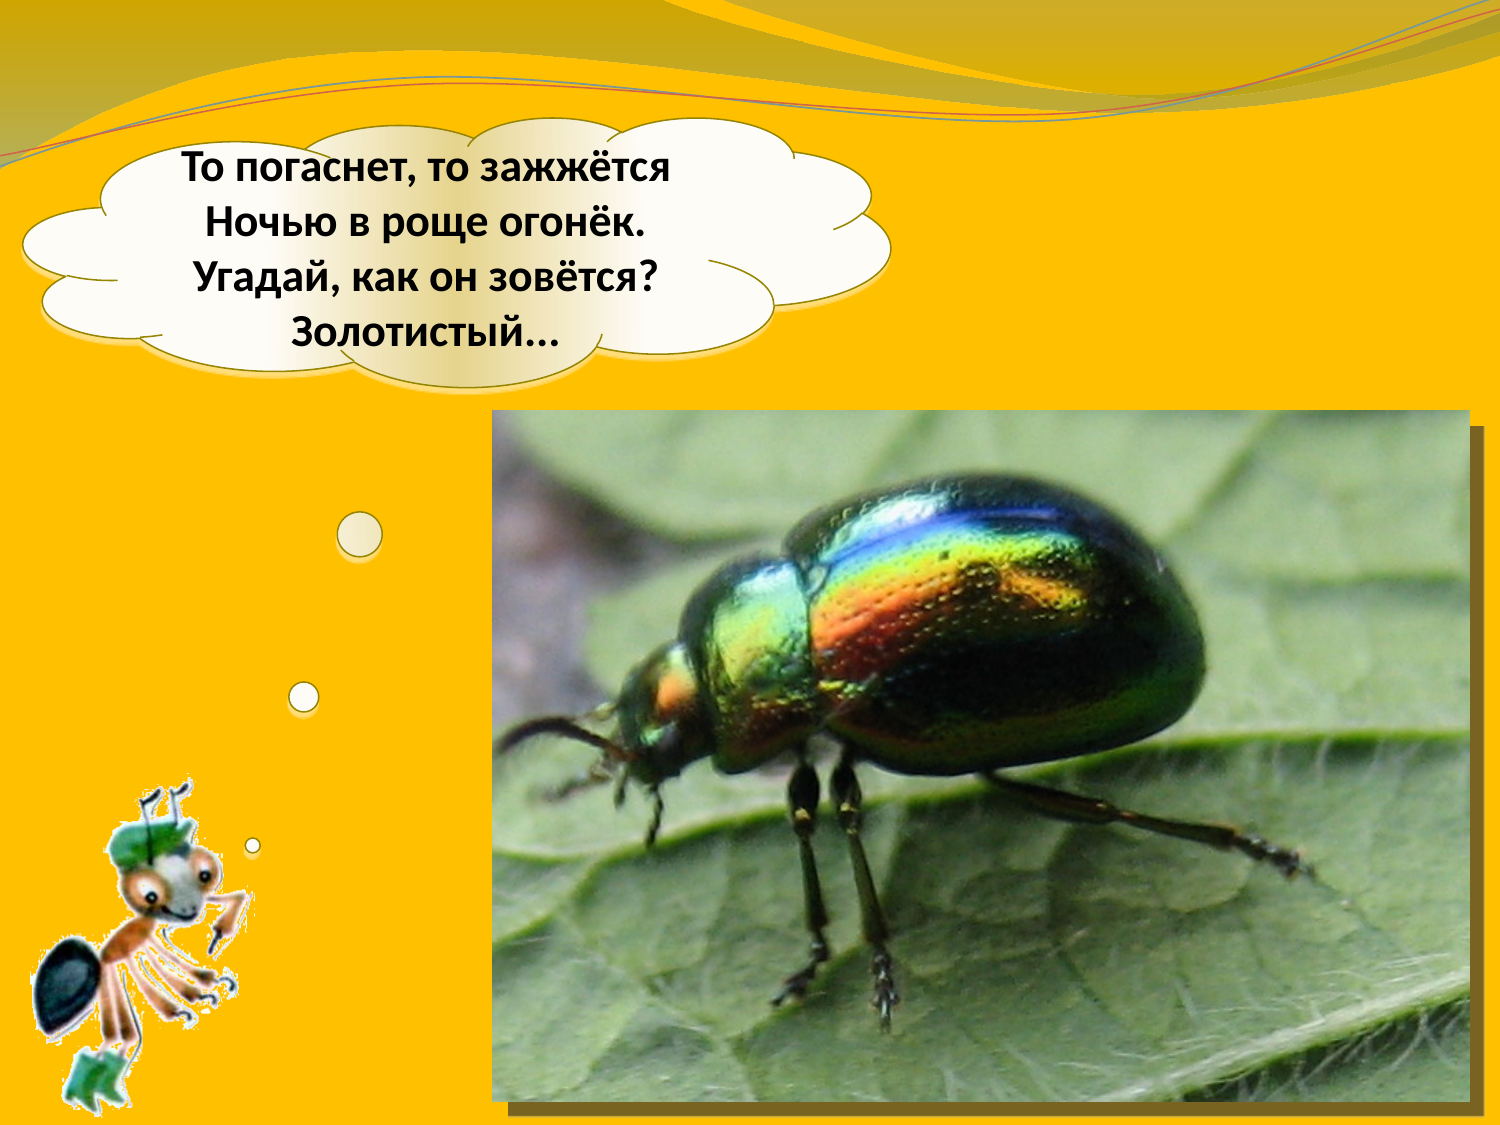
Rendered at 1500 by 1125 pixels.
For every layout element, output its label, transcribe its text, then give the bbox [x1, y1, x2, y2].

text_box То погаснет, то зажжётся Ночью в роще огонёк. Угадай, как он зовётся? Золотистый... [22, 117, 891, 388]
picture [492, 410, 1470, 1102]
picture [23, 773, 255, 1125]
text_box То погаснет, то зажжётся Ночью в роще огонёк. Угадай, как он зовётся? Золотистый... [337, 511, 383, 557]
